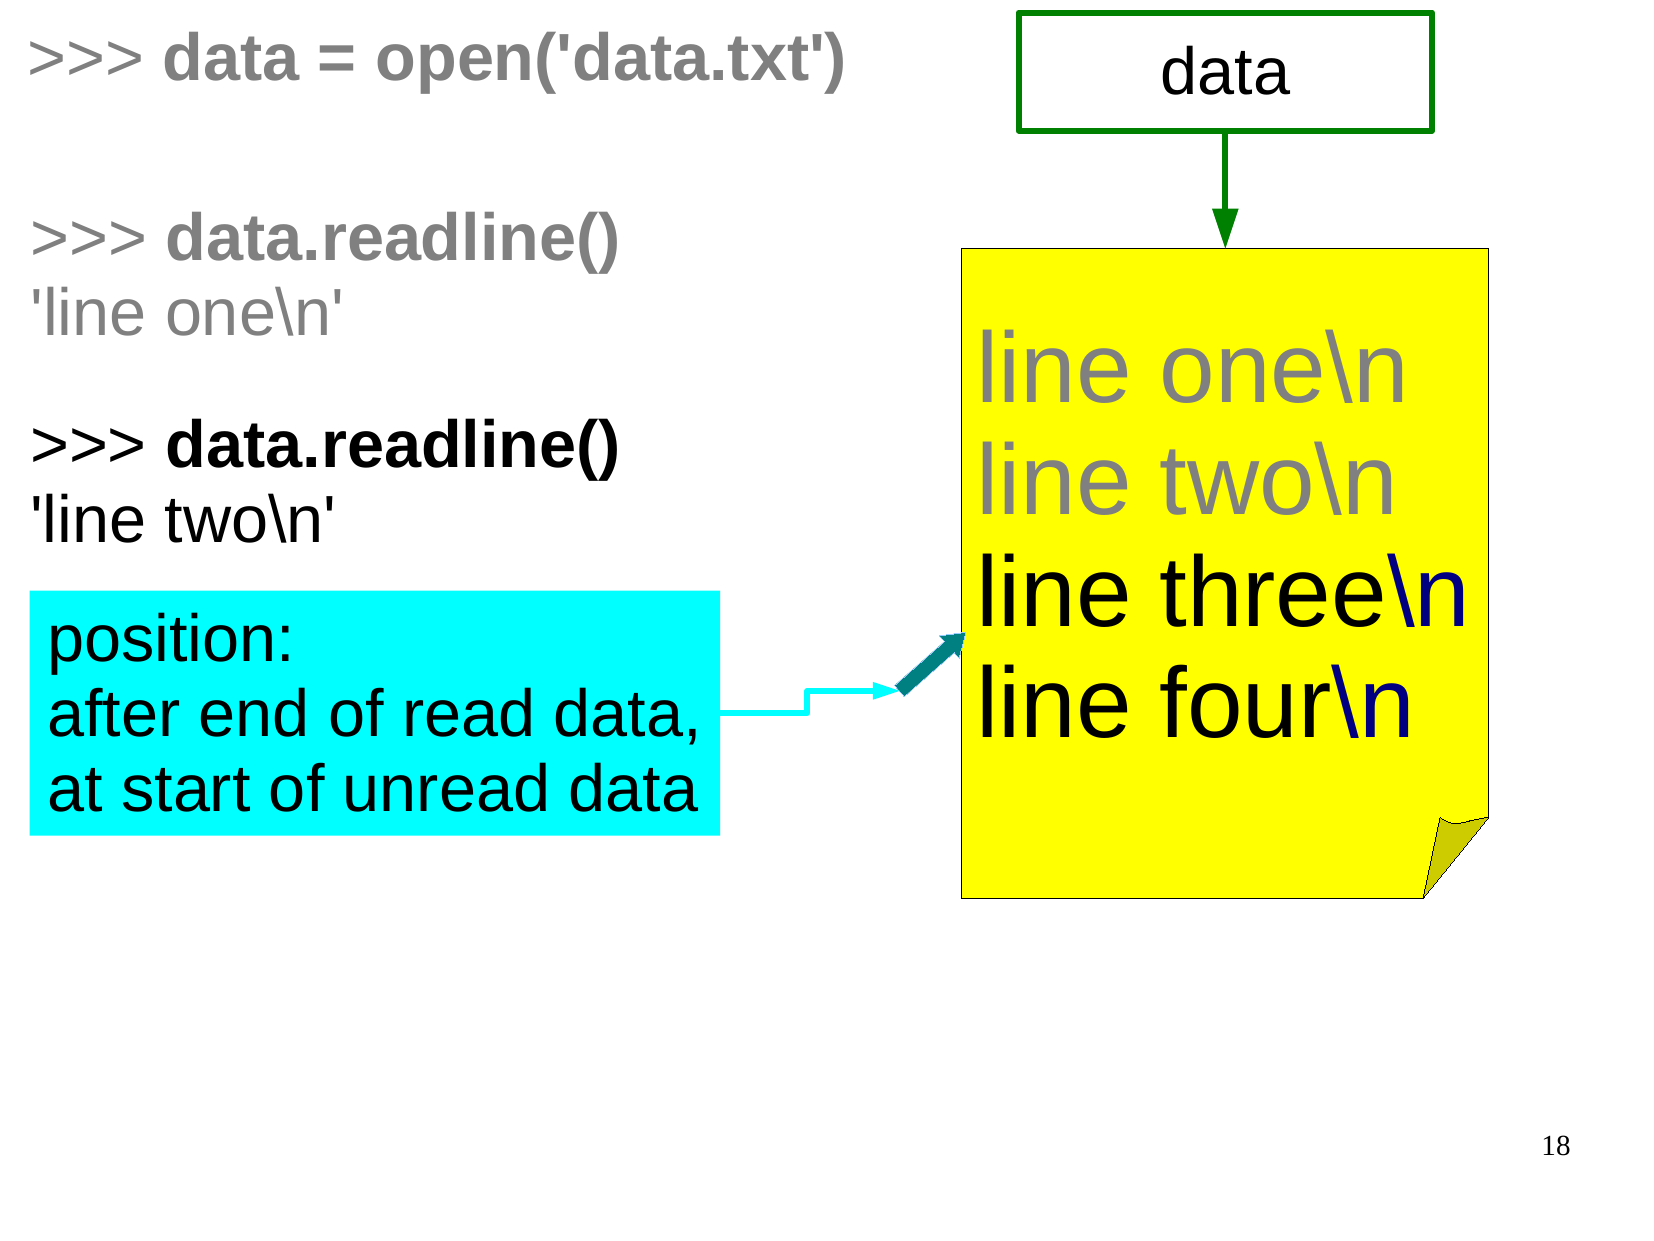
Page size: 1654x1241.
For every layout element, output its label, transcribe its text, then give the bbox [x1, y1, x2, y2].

text_box position: after end of read data, at start of unread data [29, 590, 721, 836]
text_box [894, 632, 966, 697]
text_box line one\n line two\n line three\n line four\n [961, 248, 1489, 899]
text_box >>> data.readline() 'line one\n' [12, 189, 640, 361]
text_box data [1018, 12, 1433, 131]
text_box >>> data = open('data.txt') [12, 12, 863, 103]
text_box >>> data.readline() 'line two\n' [12, 396, 640, 567]
